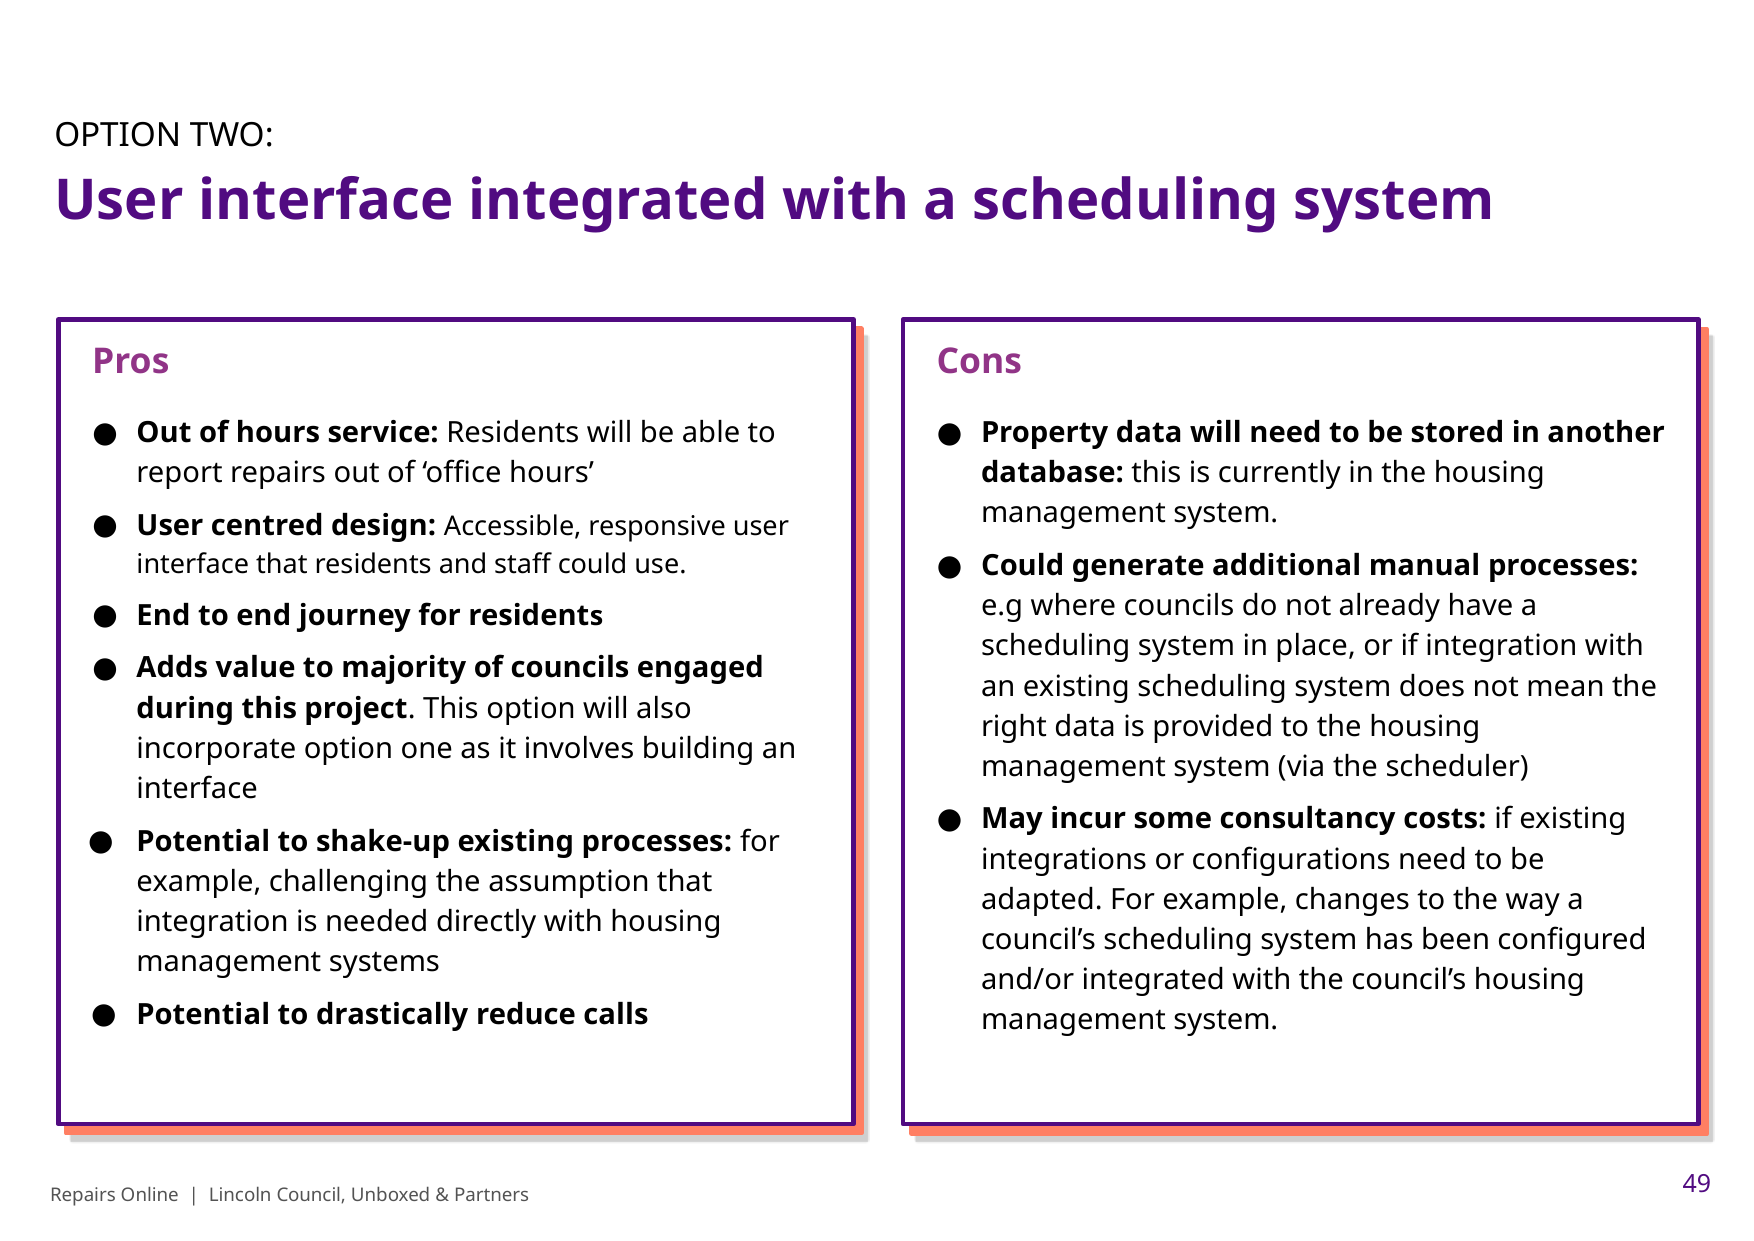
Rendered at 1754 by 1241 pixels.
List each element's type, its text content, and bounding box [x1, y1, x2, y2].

text_box Pros Out of hours service: Residents will be able to report repairs out of ‘office hours’ User centred design: Accessible, responsive user interface that residents and staff could use. End to end journey for residents Adds value to majority of councils engaged during this project. This option will also incorporate option one as it involves building an interface Potential to shake-up existing processes: for example, challenging the assumption that integration is needed directly with housing management systems Potential to drastically reduce calls [58, 319, 854, 1124]
text_box Cons Property data will need to be stored in another database: this is currently in the housing management system. Could generate additional manual processes: e.g where councils do not already have a scheduling system in place, or if integration with an existing scheduling system does not mean the right data is provided to the housing management system (via the scheduler) May incur some consultancy costs: if existing integrations or configurations need to be adapted. For example, changes to the way a council’s scheduling system has been configured and/or integrated with the council’s housing management system. [902, 319, 1699, 1124]
text_box [66, 328, 862, 1134]
text_box OPTION TWO: User interface integrated with a scheduling system [39, 98, 1707, 179]
slide_number <number> [1625, 1136, 1731, 1232]
text_box [911, 329, 1707, 1134]
